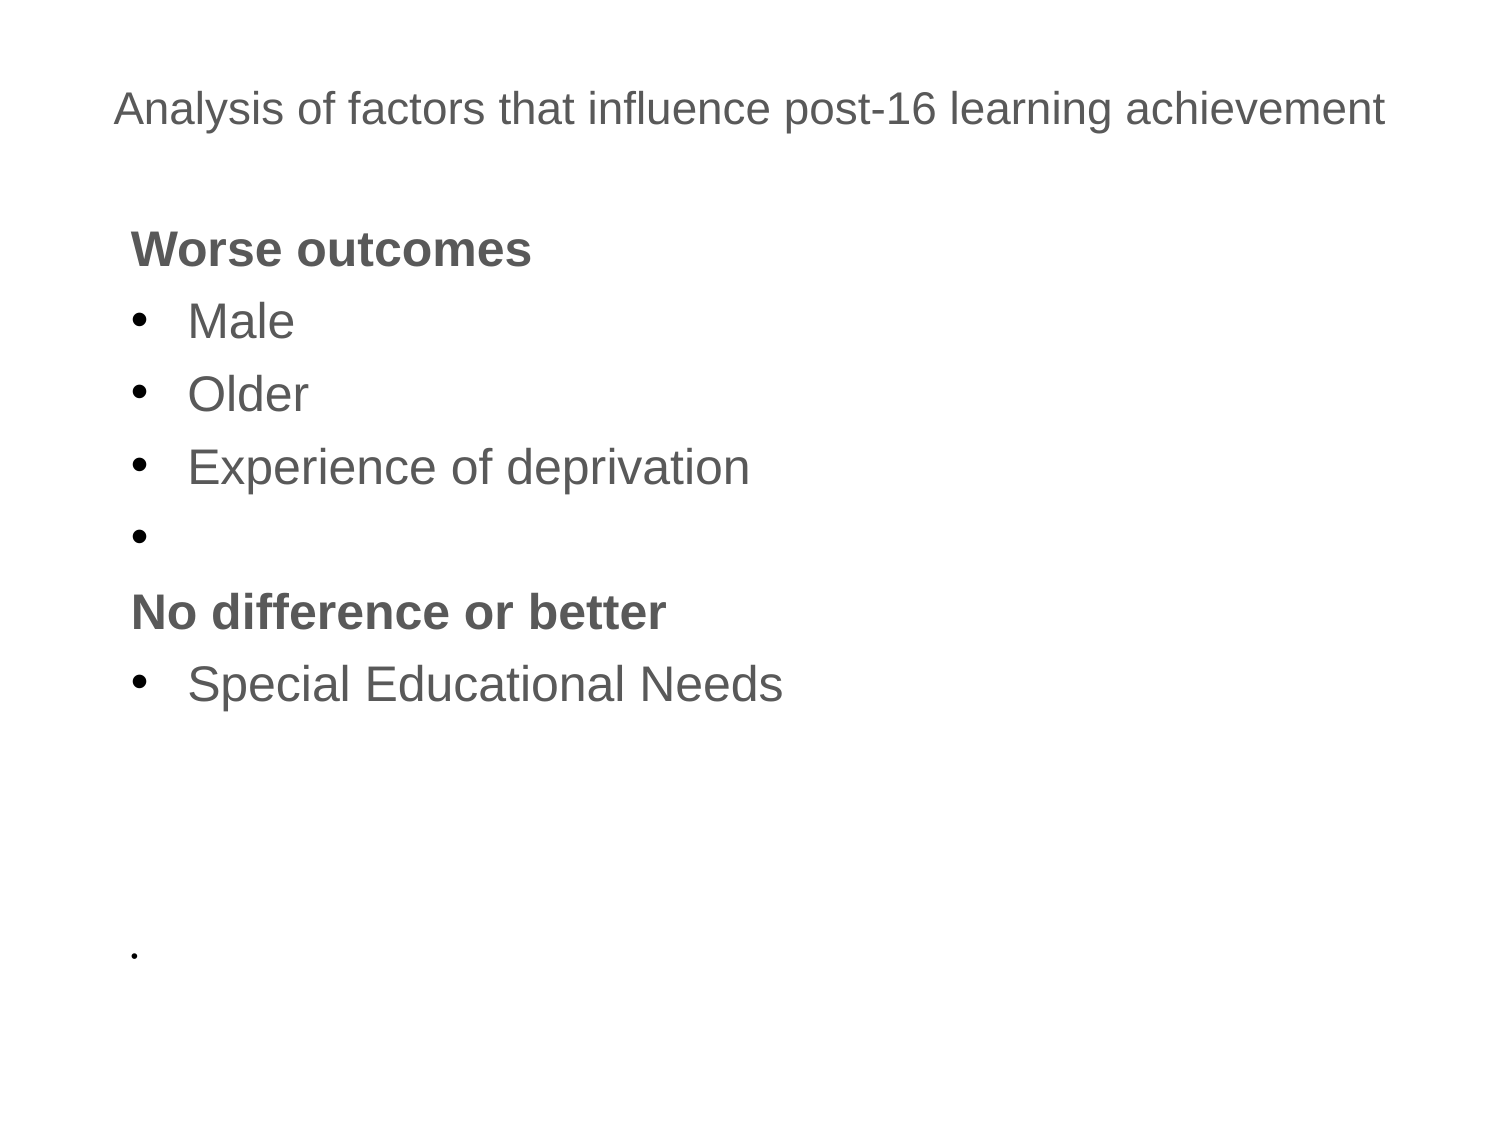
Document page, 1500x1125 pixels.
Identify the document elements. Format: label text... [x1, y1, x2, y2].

title Analysis of factors that influence post-16 learning achievement [0, 45, 1500, 167]
list Worse outcomes Male Older Experience of deprivation No difference or better Special Educational Needs [115, 208, 1477, 1080]
